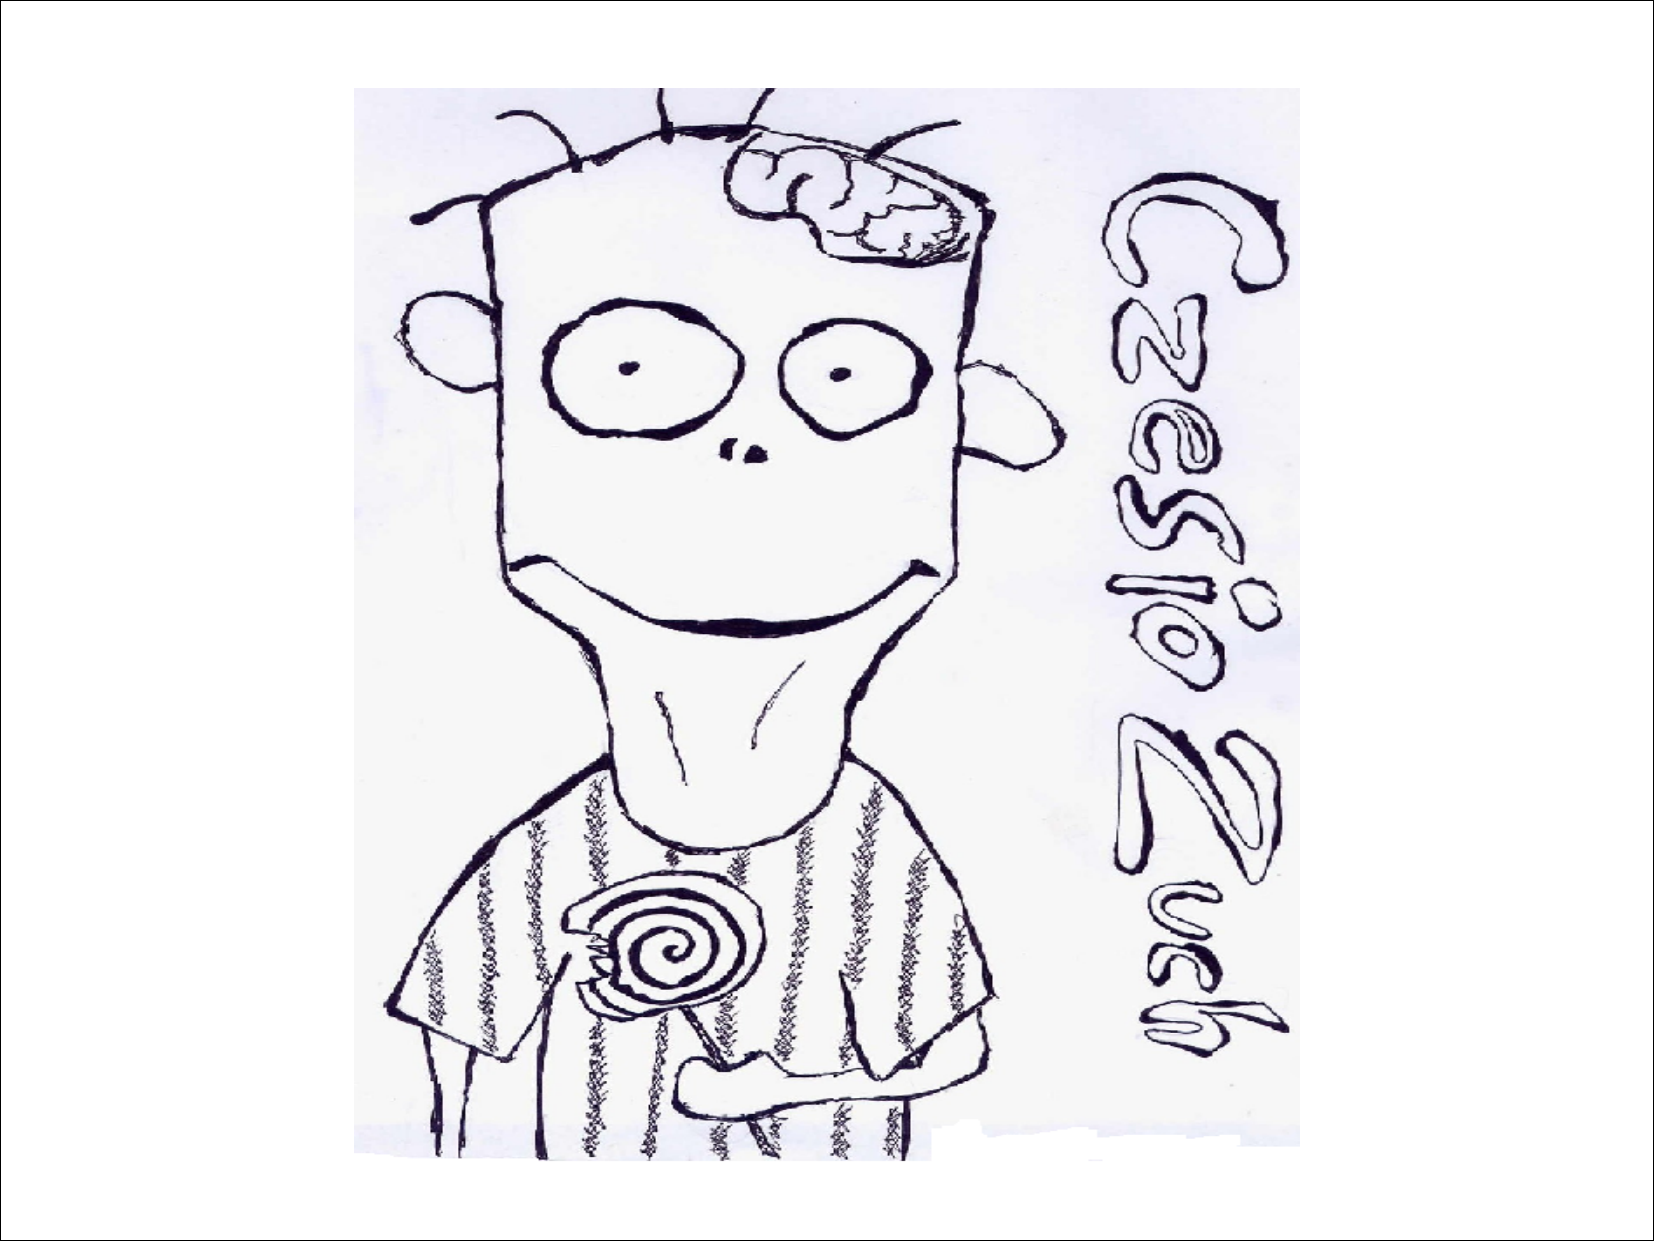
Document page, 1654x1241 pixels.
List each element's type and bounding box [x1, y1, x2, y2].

text_box [0, 0, 1654, 1241]
picture [354, 88, 1300, 1182]
